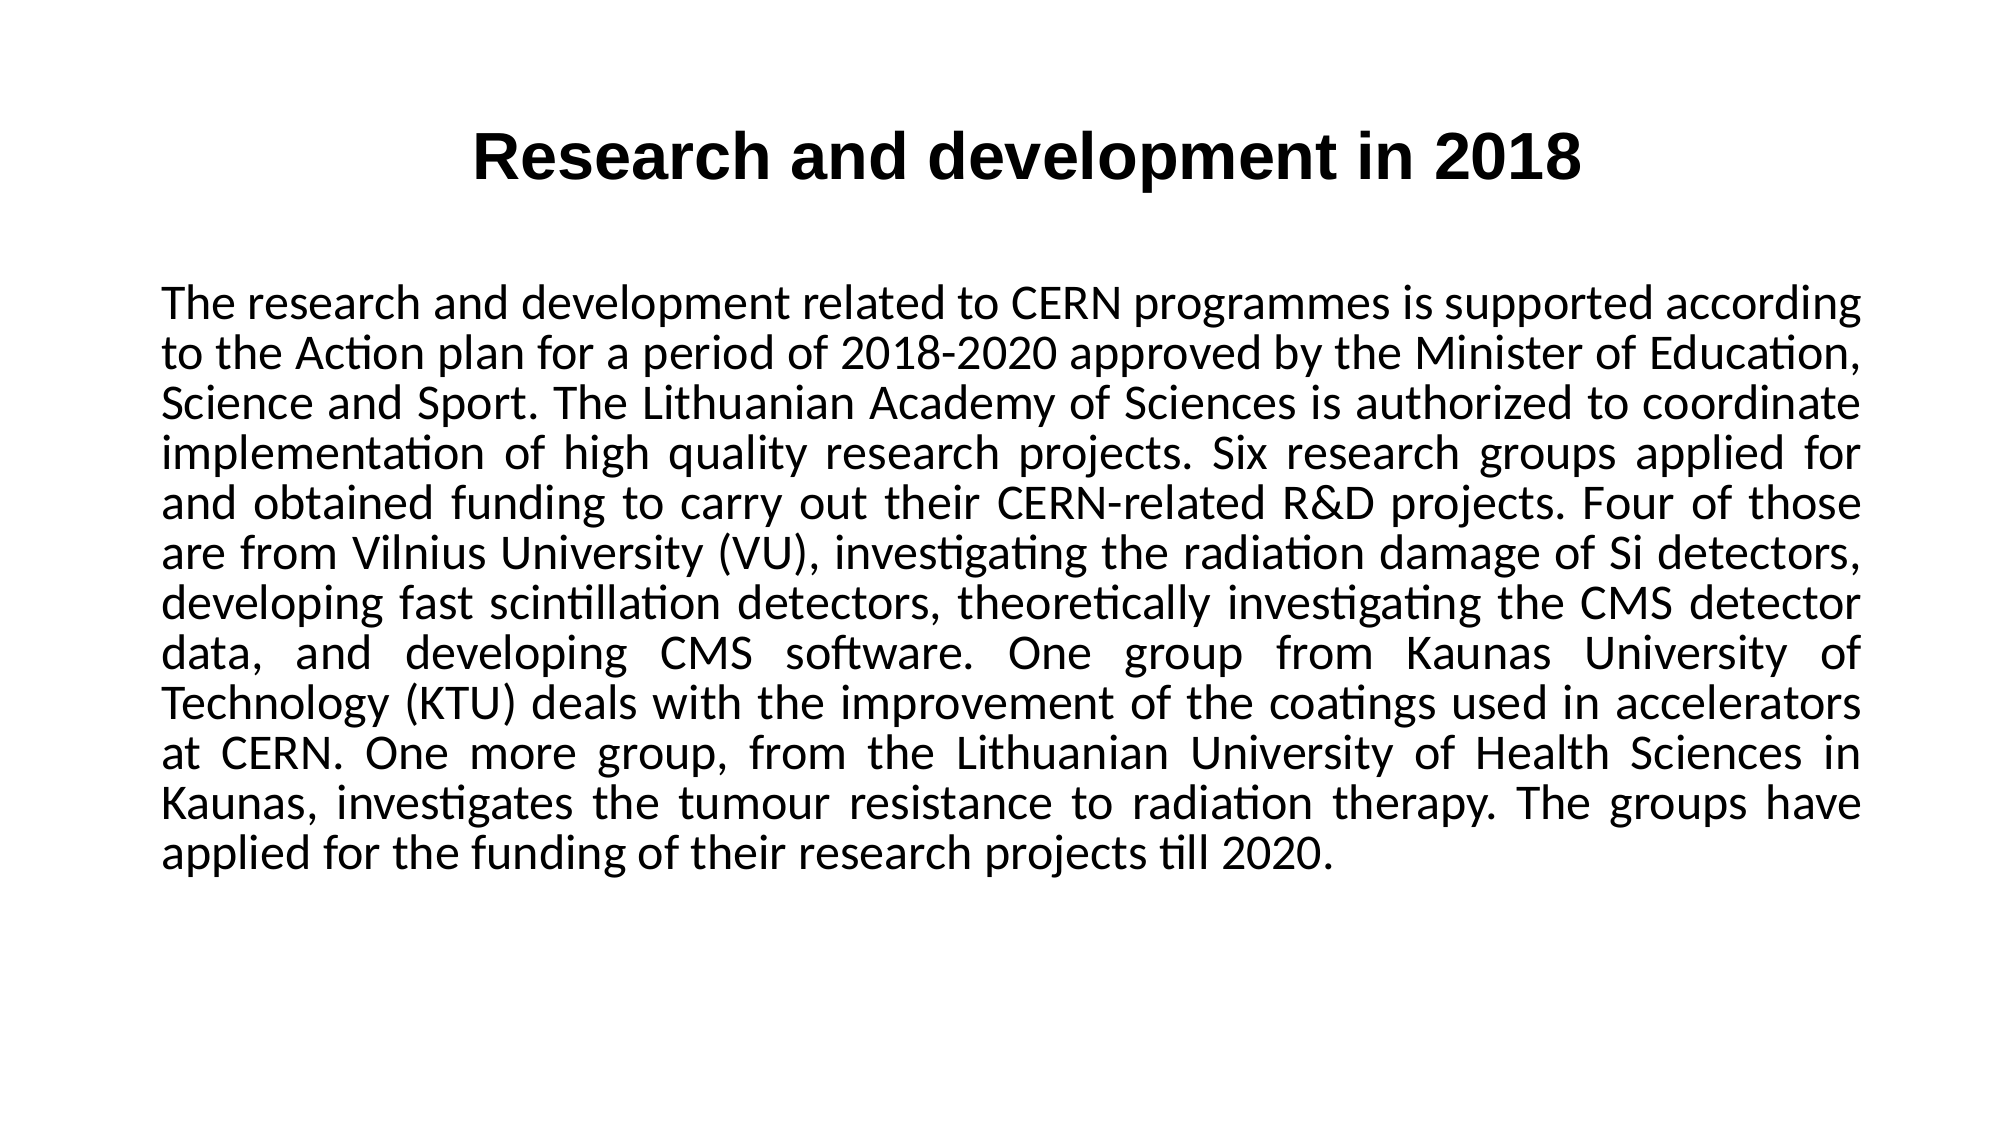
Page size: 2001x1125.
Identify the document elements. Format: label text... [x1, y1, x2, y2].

text_box Research and development in 2018 [401, 112, 1654, 219]
text_box The research and development related to CERN programmes is supported according to the Action plan for a period of 2018-2020 approved by the Minister of Education, Science and Sport. The Lithuanian Academy of Sciences is authorized to coordinate implementation of high quality research projects. Six research groups applied for and obtained funding to carry out their CERN-related R&D projects. Four of those are from Vilnius University (VU), investigating the radiation damage of Si detectors, developing fast scintillation detectors, theoretically investigating the CMS detector data, and developing CMS software. One group from Kaunas University of Technology (KTU) deals with the improvement of the coatings used in accelerators at CERN. One more group, from the Lithuanian University of Health Sciences in Kaunas, investigates the tumour resistance to radiation therapy. The groups have applied for the funding of their research projects till 2020. [146, 275, 1878, 940]
